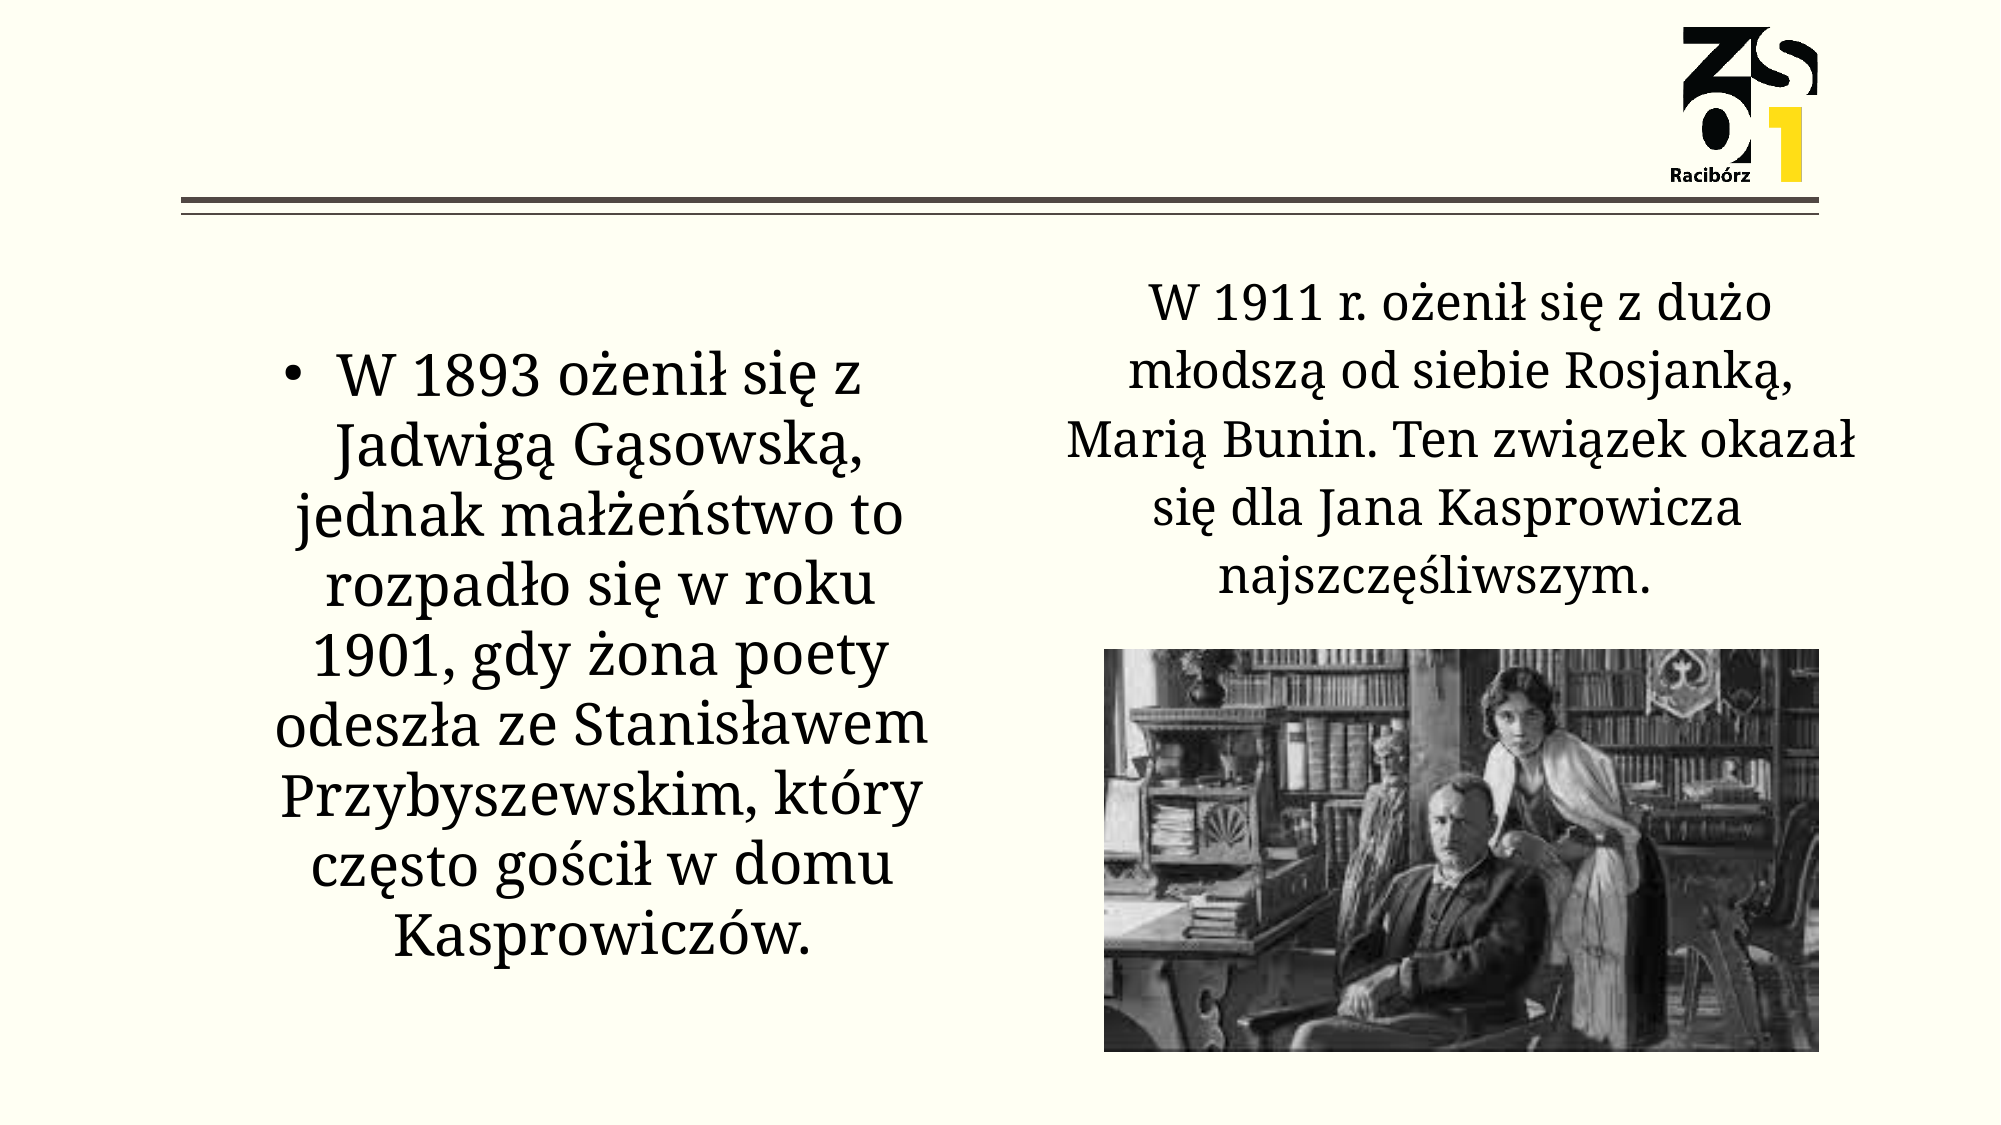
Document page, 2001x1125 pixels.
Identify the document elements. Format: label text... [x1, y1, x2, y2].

picture [1104, 686, 1819, 1052]
list W 1893 ożenił się z Jadwigą Gąsowską, jednak małżeństwo to rozpadło się w roku 1901, gdy żona poety odeszła ze Stanisławem Przybyszewskim, który często gościł w domu Kasprowiczów. [201, 327, 971, 869]
picture [1624, 0, 1876, 228]
text_box W 1911 r. ożenił się z dużo młodszą od siebie Rosjanką, Marią Bunin. Ten związek okazał się dla Jana Kasprowicza najszczęśliwszym. [1051, 259, 1878, 686]
